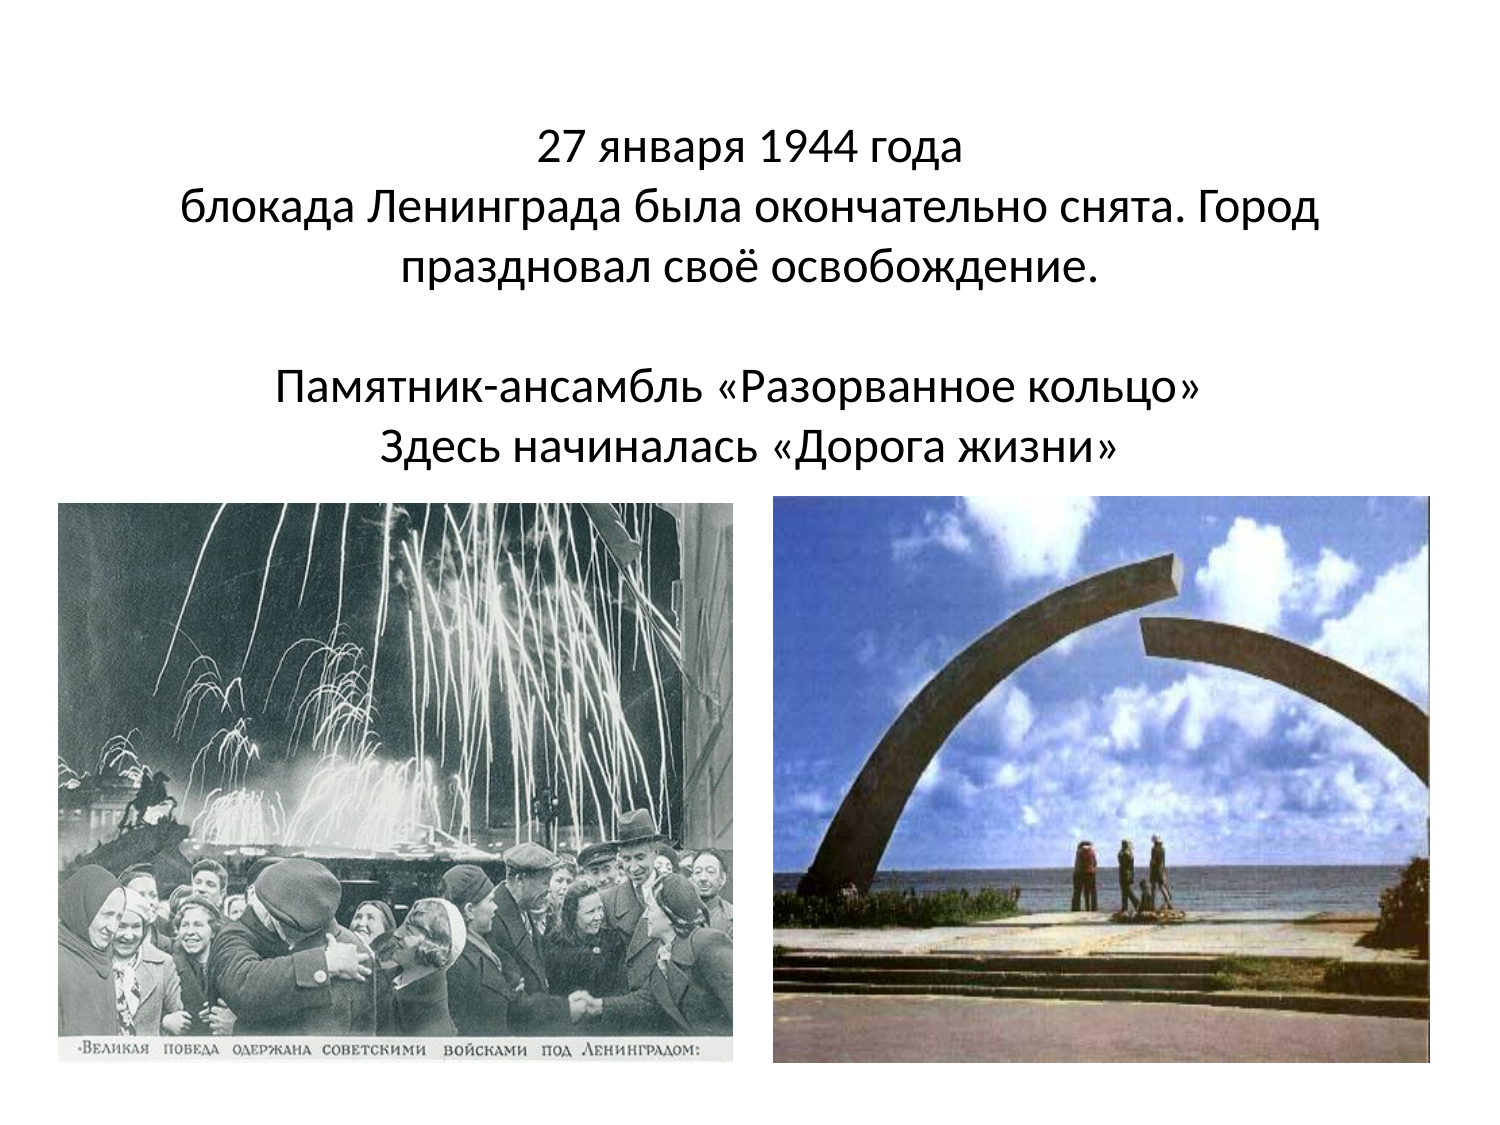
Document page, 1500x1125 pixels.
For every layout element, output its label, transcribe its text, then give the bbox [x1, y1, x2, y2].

picture [58, 503, 733, 1063]
title 27 января 1944 года блокада Ленинграда была окончательно снята. Город праздновал своё освобождение. Памятник-ансамбль «Разорванное кольцо» Здесь начиналась «Дорога жизни» [75, 45, 1425, 516]
picture [773, 496, 1430, 1063]
